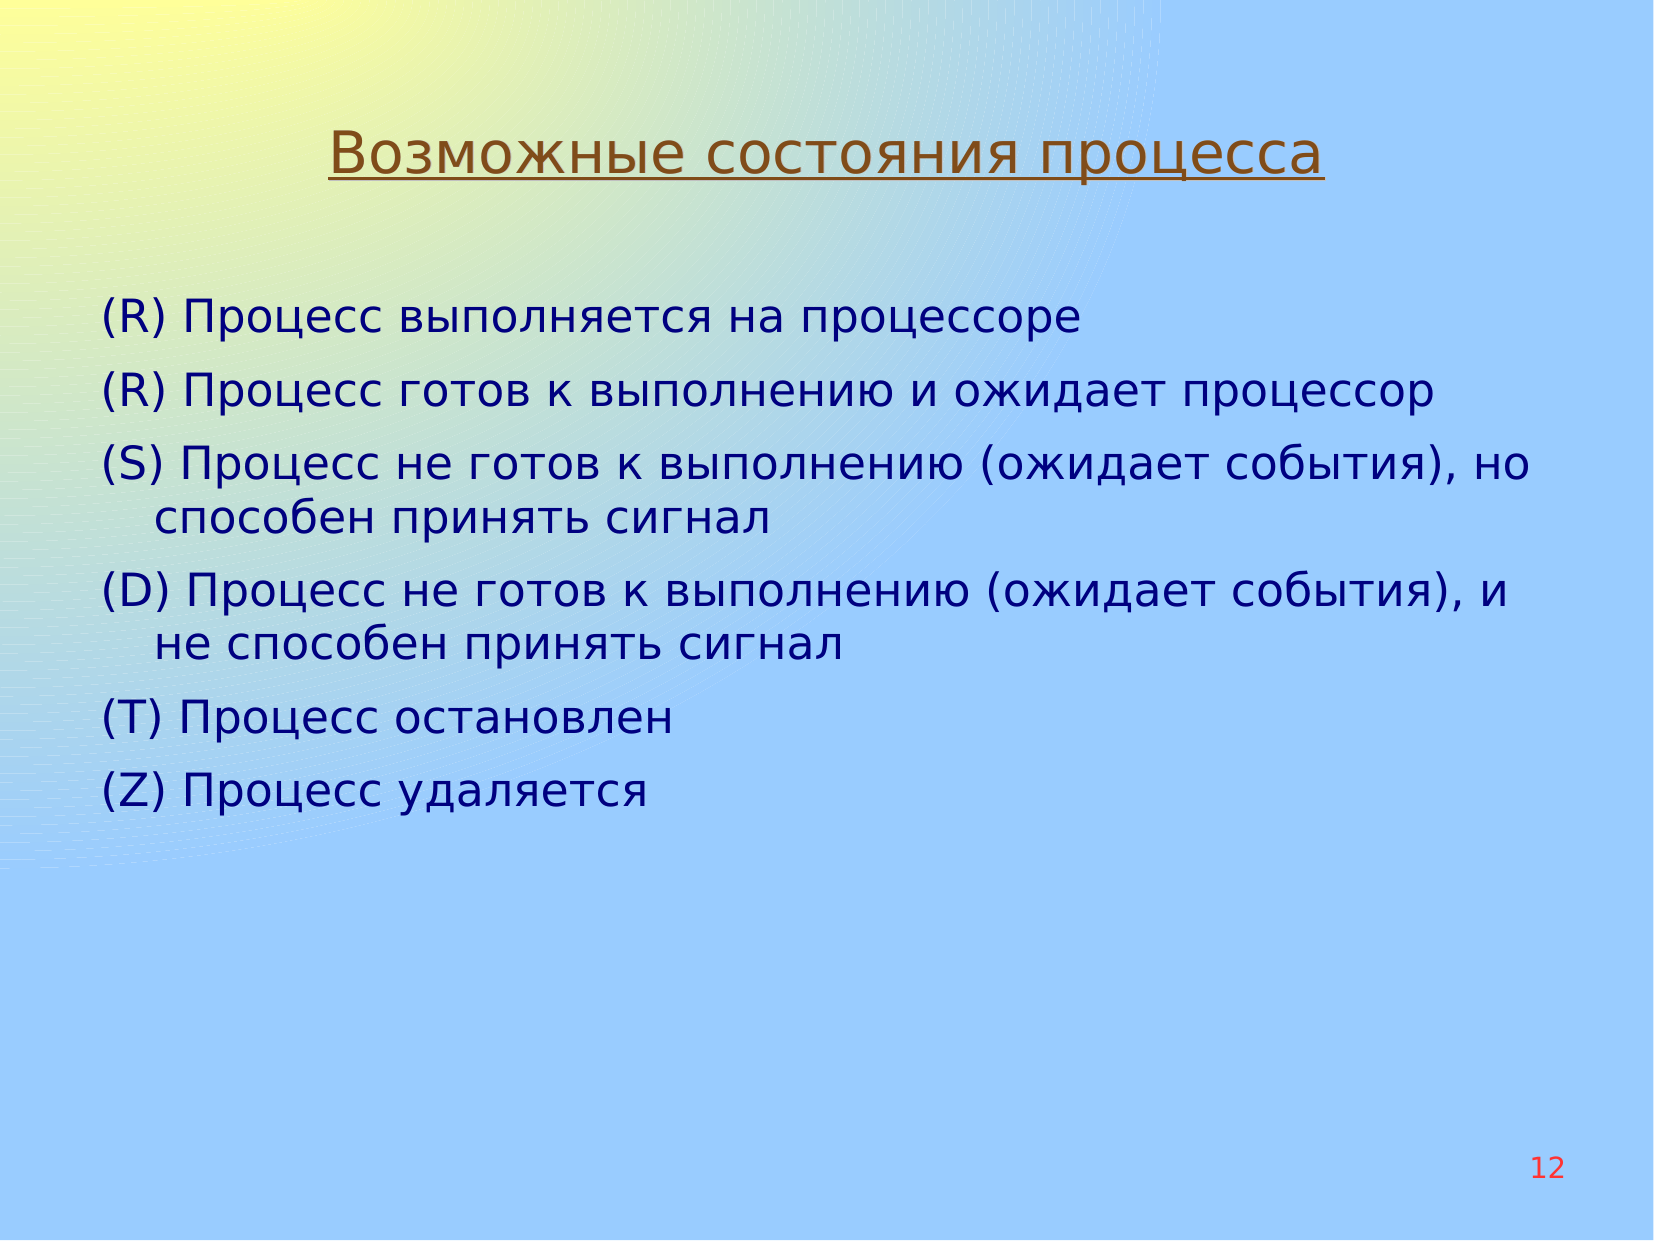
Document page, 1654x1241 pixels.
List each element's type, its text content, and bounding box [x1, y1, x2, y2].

title Возможные состояния процесса [82, 56, 1571, 250]
list (R) Процесс выполняется на процессоре (R) Процесс готов к выполнению и ожидает процессор (S) Процесс не готов к выполнению (ожидает события), но способен принять сигнал (D) Процесс не готов к выполнению (ожидает события), и не способен принять сигнал (T) Процесс остановлен (Z) Процесс удаляется [82, 290, 1571, 818]
